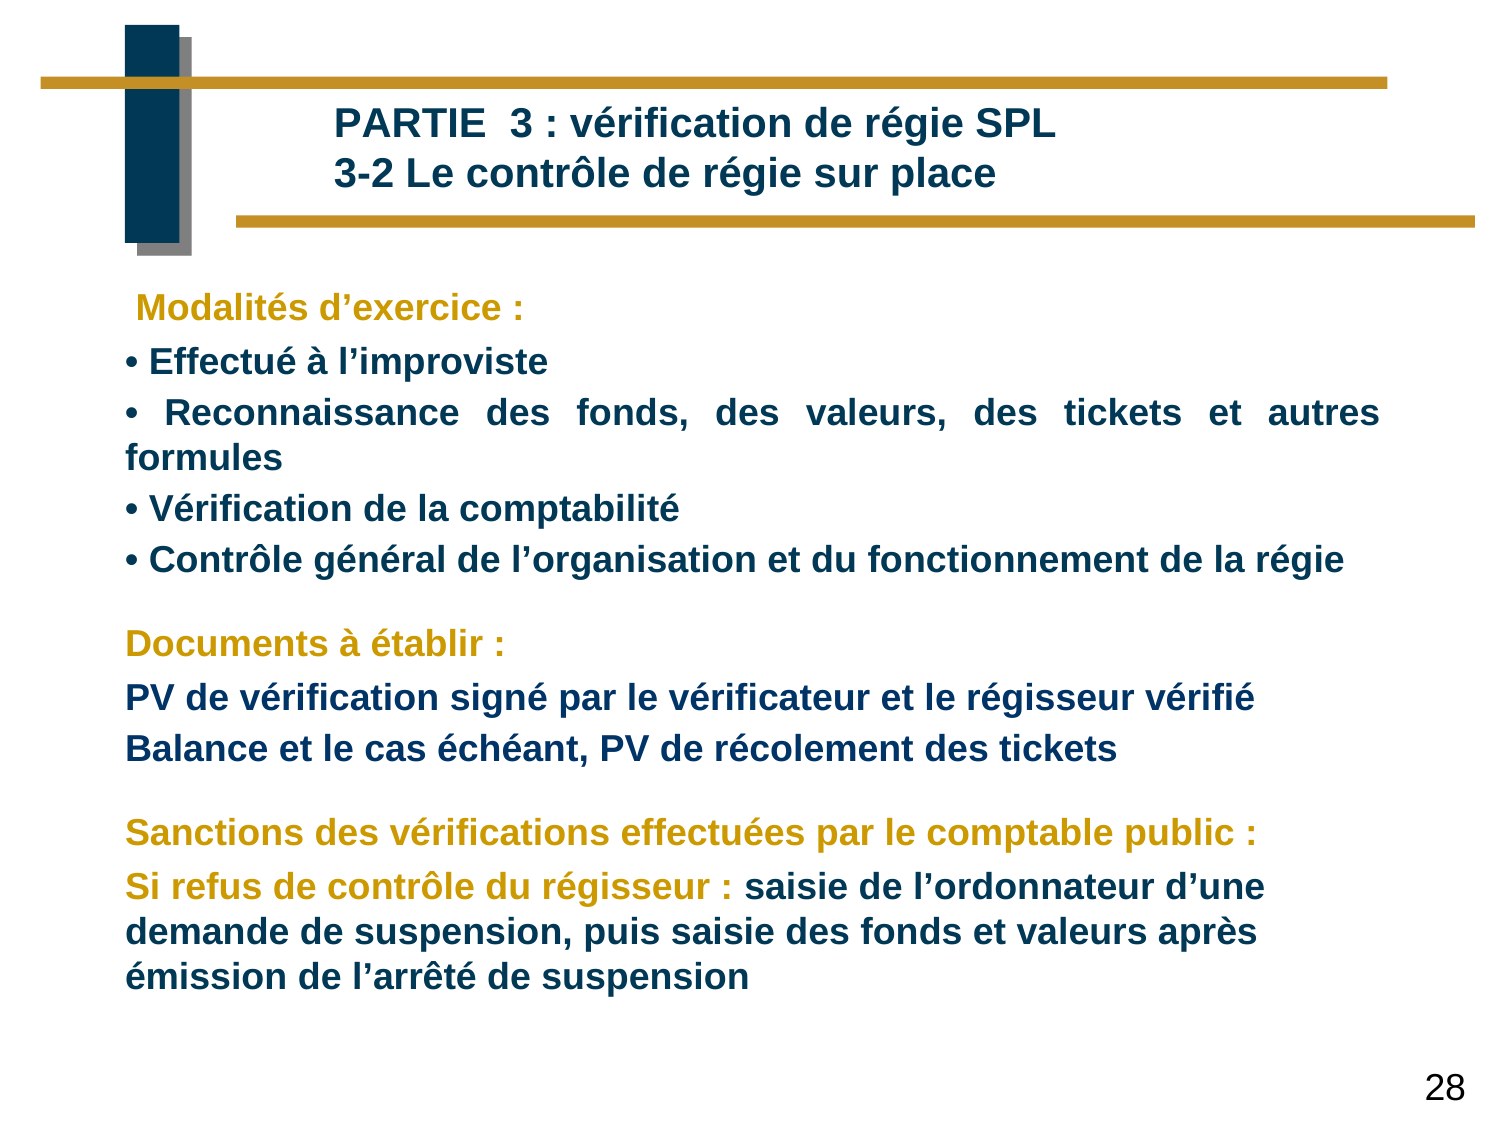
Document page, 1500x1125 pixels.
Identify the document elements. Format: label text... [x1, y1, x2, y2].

list 28 [1252, 1062, 1489, 1125]
title [121, 68, 1438, 179]
list Modalités d’exercice : • Effectué à l’improviste • Reconnaissance des fonds, des valeurs, des tickets et autres formules • Vérification de la comptabilité • Contrôle général de l’organisation et du fonctionnement de la régie Documents à établir : PV de vérification signé par le vérificateur et le régisseur vérifié Balance et le cas échéant, PV de récolement des tickets Sanctions des vérifications effectuées par le comptable public : Si refus de contrôle du régisseur : saisie de l’ordonnateur d’une demande de suspension, puis saisie des fonds et valeurs après émission de l’arrêté de suspension [125, 282, 1382, 1087]
text_box [124, 24, 180, 68]
text_box PARTIE 3 : vérification de régie SPL 3-2 Le contrôle de régie sur place [318, 179, 1316, 249]
text_box [236, 215, 318, 228]
text_box [124, 179, 180, 243]
text_box [1316, 215, 1475, 228]
text_box [40, 76, 121, 89]
